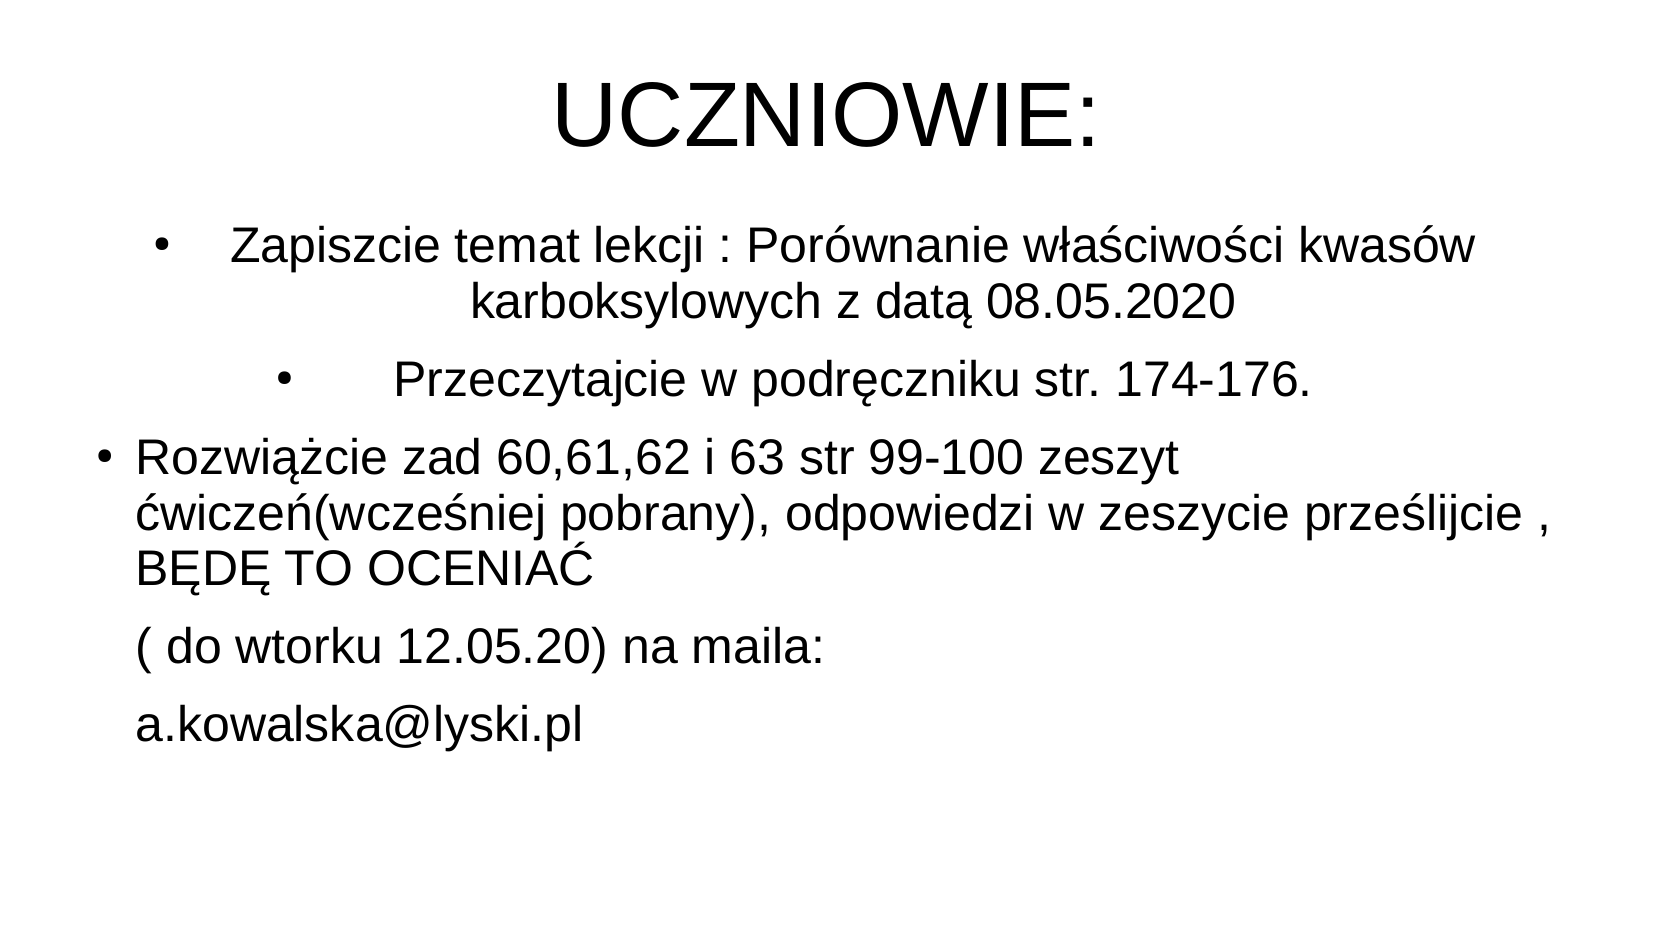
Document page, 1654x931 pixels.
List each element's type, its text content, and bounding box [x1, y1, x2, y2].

list Zapiszcie temat lekcji : Porównanie właściwości kwasów karboksylowych z datą 08.05.2020 Przeczytajcie w podręczniku str. 174-176. Rozwiążcie zad 60,61,62 i 63 str 99-100 zeszyt ćwiczeń(wcześniej pobrany), odpowiedzi w zeszycie prześlijcie , BĘDĘ TO OCENIAĆ ( do wtorku 12.05.20) na maila: a.kowalska@lyski.pl [82, 217, 1571, 758]
title UCZNIOWIE: [82, 37, 1571, 193]
